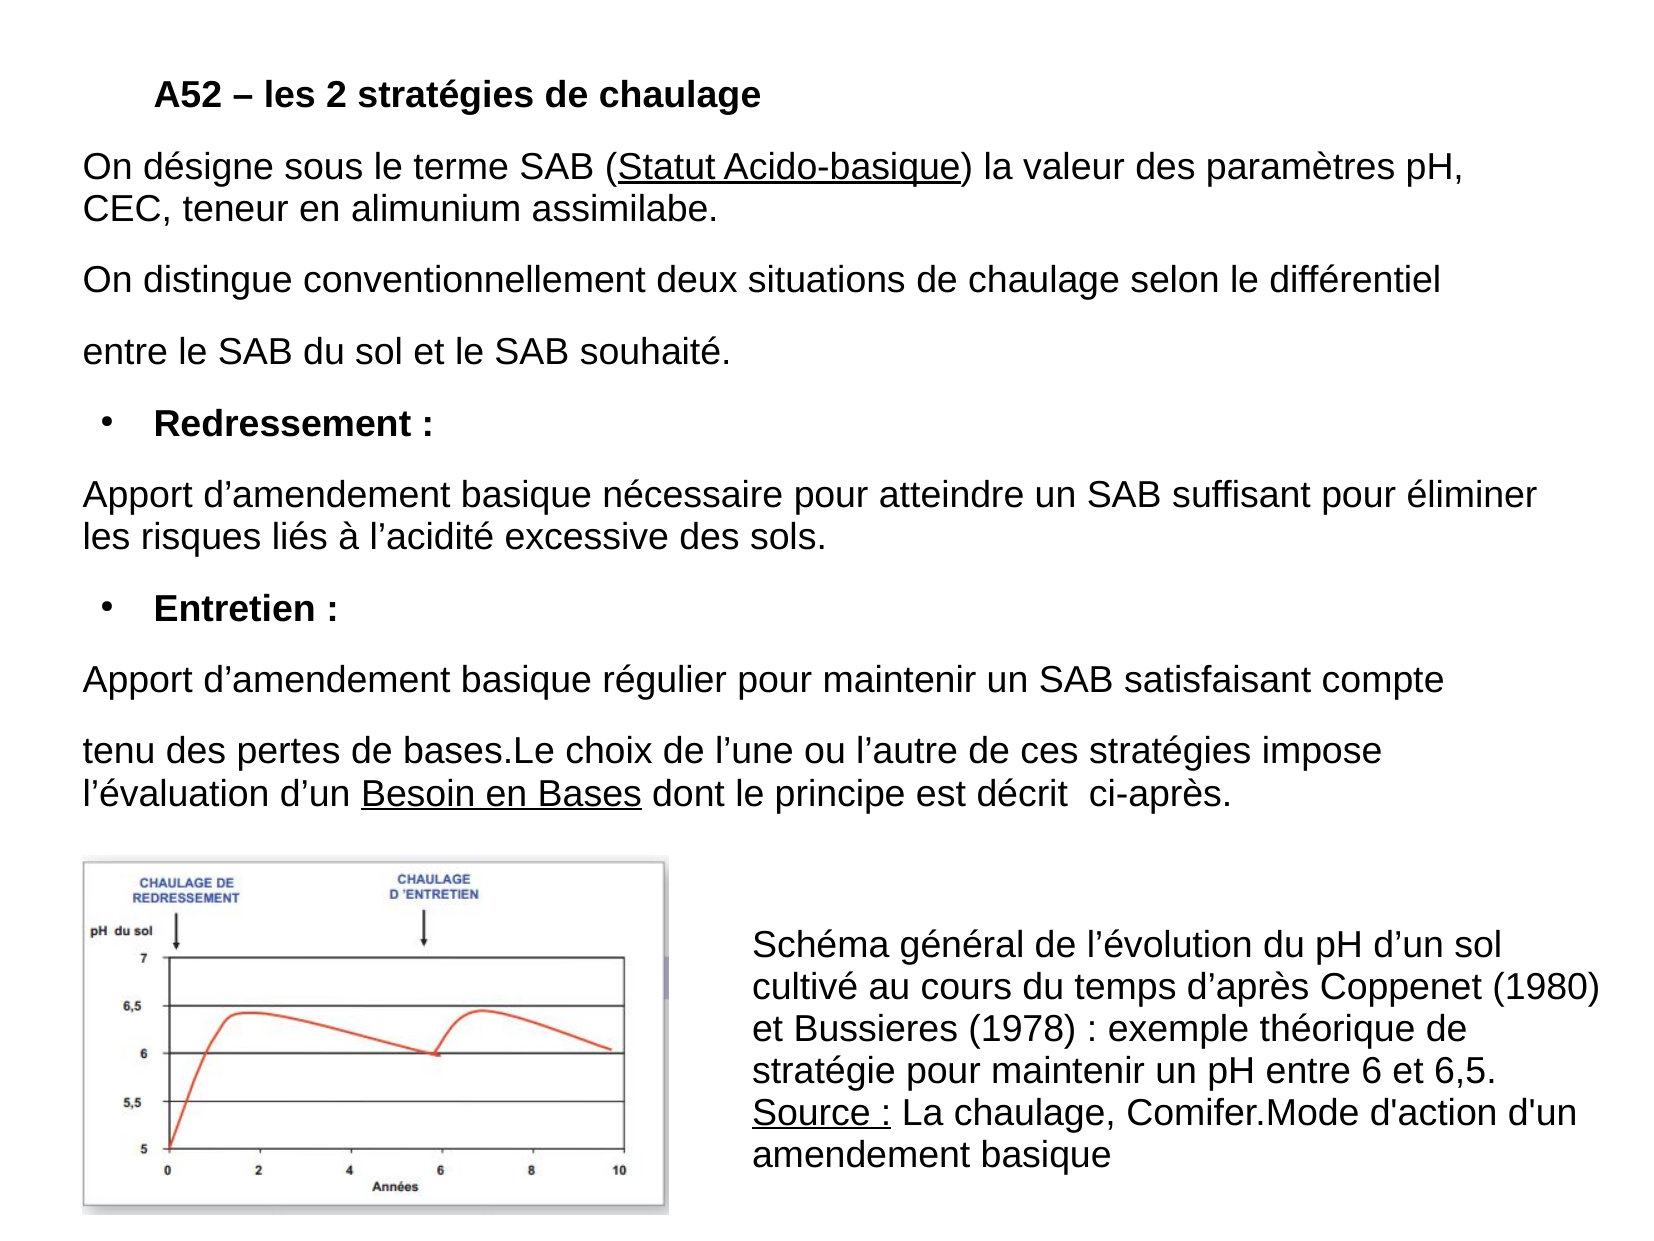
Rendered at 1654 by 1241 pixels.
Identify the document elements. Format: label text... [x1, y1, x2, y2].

list A52 – les 2 stratégies de chaulage On désigne sous le terme SAB (Statut Acido-basique) la valeur des paramètres pH, CEC, teneur en alimunium assimilabe. On distingue conventionnellement deux situations de chaulage selon le différentiel entre le SAB du sol et le SAB souhaité. Redressement : Apport d’amendement basique nécessaire pour atteindre un SAB suffisant pour éliminer les risques liés à l’acidité excessive des sols. Entretien : Apport d’amendement basique régulier pour maintenir un SAB satisfaisant compte tenu des pertes de bases.Le choix de l’une ou l’autre de ces stratégies impose l’évaluation d’un Besoin en Bases dont le principe est décrit ci-après. [82, 73, 1538, 1215]
text_box Schéma général de l’évolution du pH d’un sol cultivé au cours du temps d’après Coppenet (1980) et Bussieres (1978) : exemple théorique de stratégie pour maintenir un pH entre 6 et 6,5. Source : La chaulage, Comifer.Mode d'action d'un amendement basique [737, 915, 1631, 1183]
picture [82, 855, 669, 1215]
